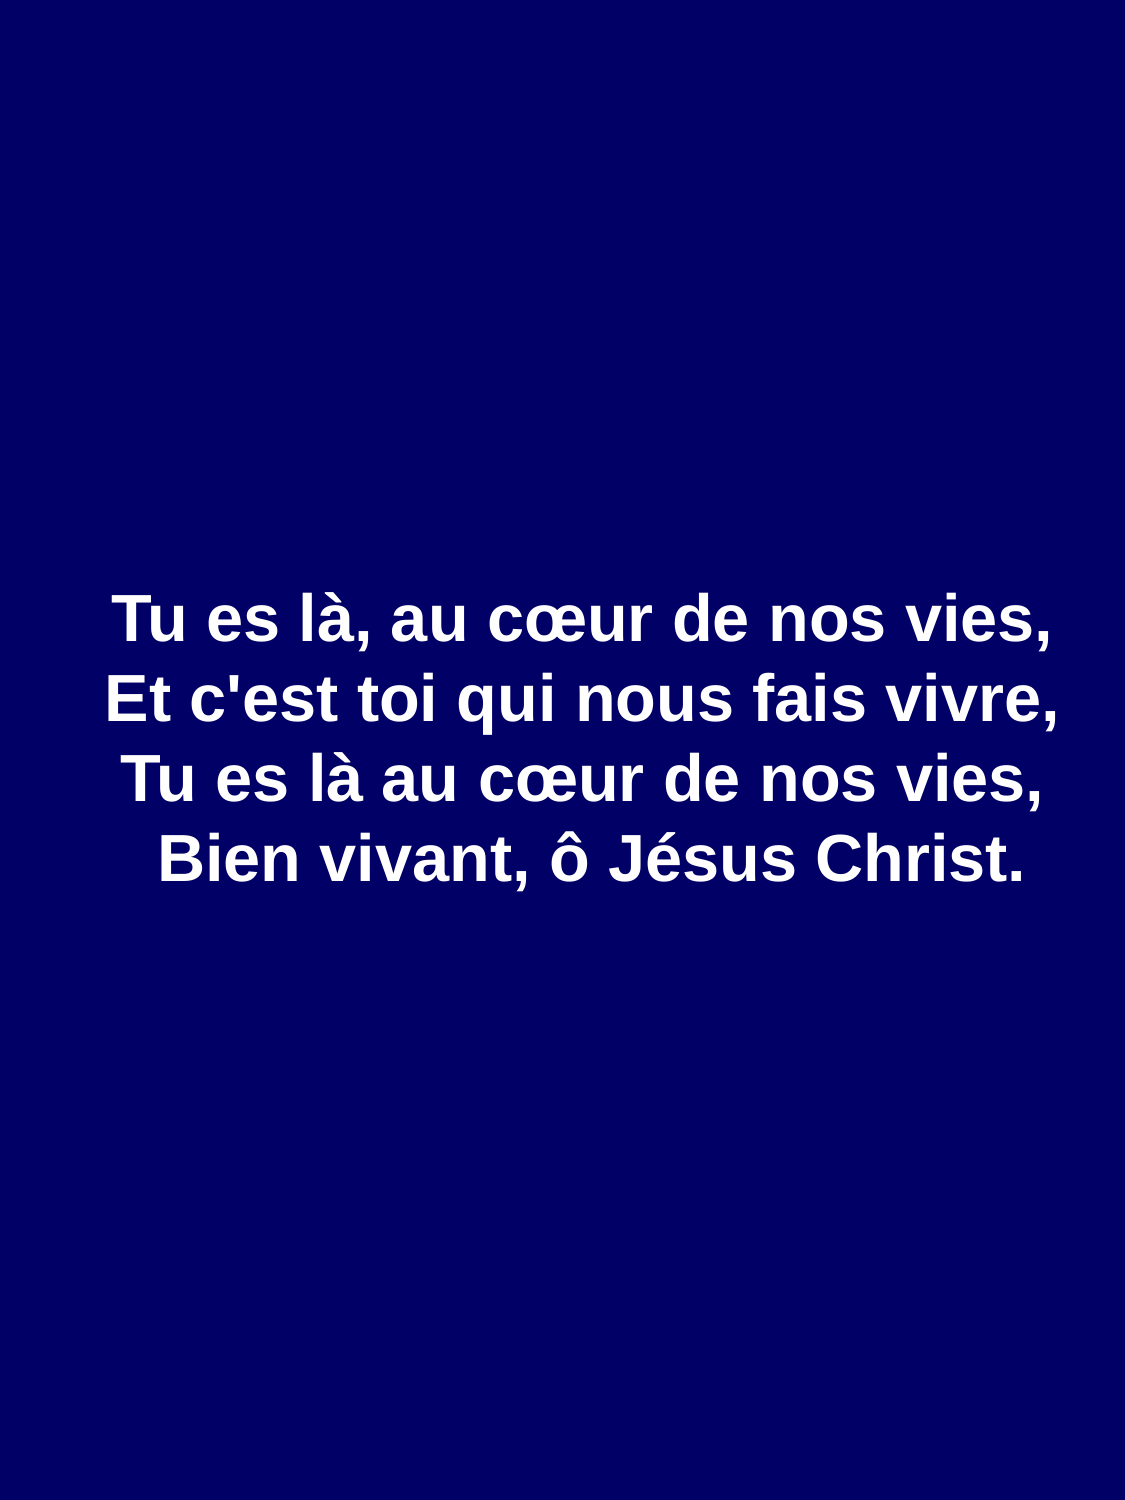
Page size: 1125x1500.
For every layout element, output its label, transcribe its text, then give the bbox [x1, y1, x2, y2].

text_box Tu es là, au cœur de nos vies, Et c'est toi qui nous fais vivre, Tu es là au cœur de nos vies, Bien vivant, ô Jésus Christ. [85, 566, 1099, 1500]
